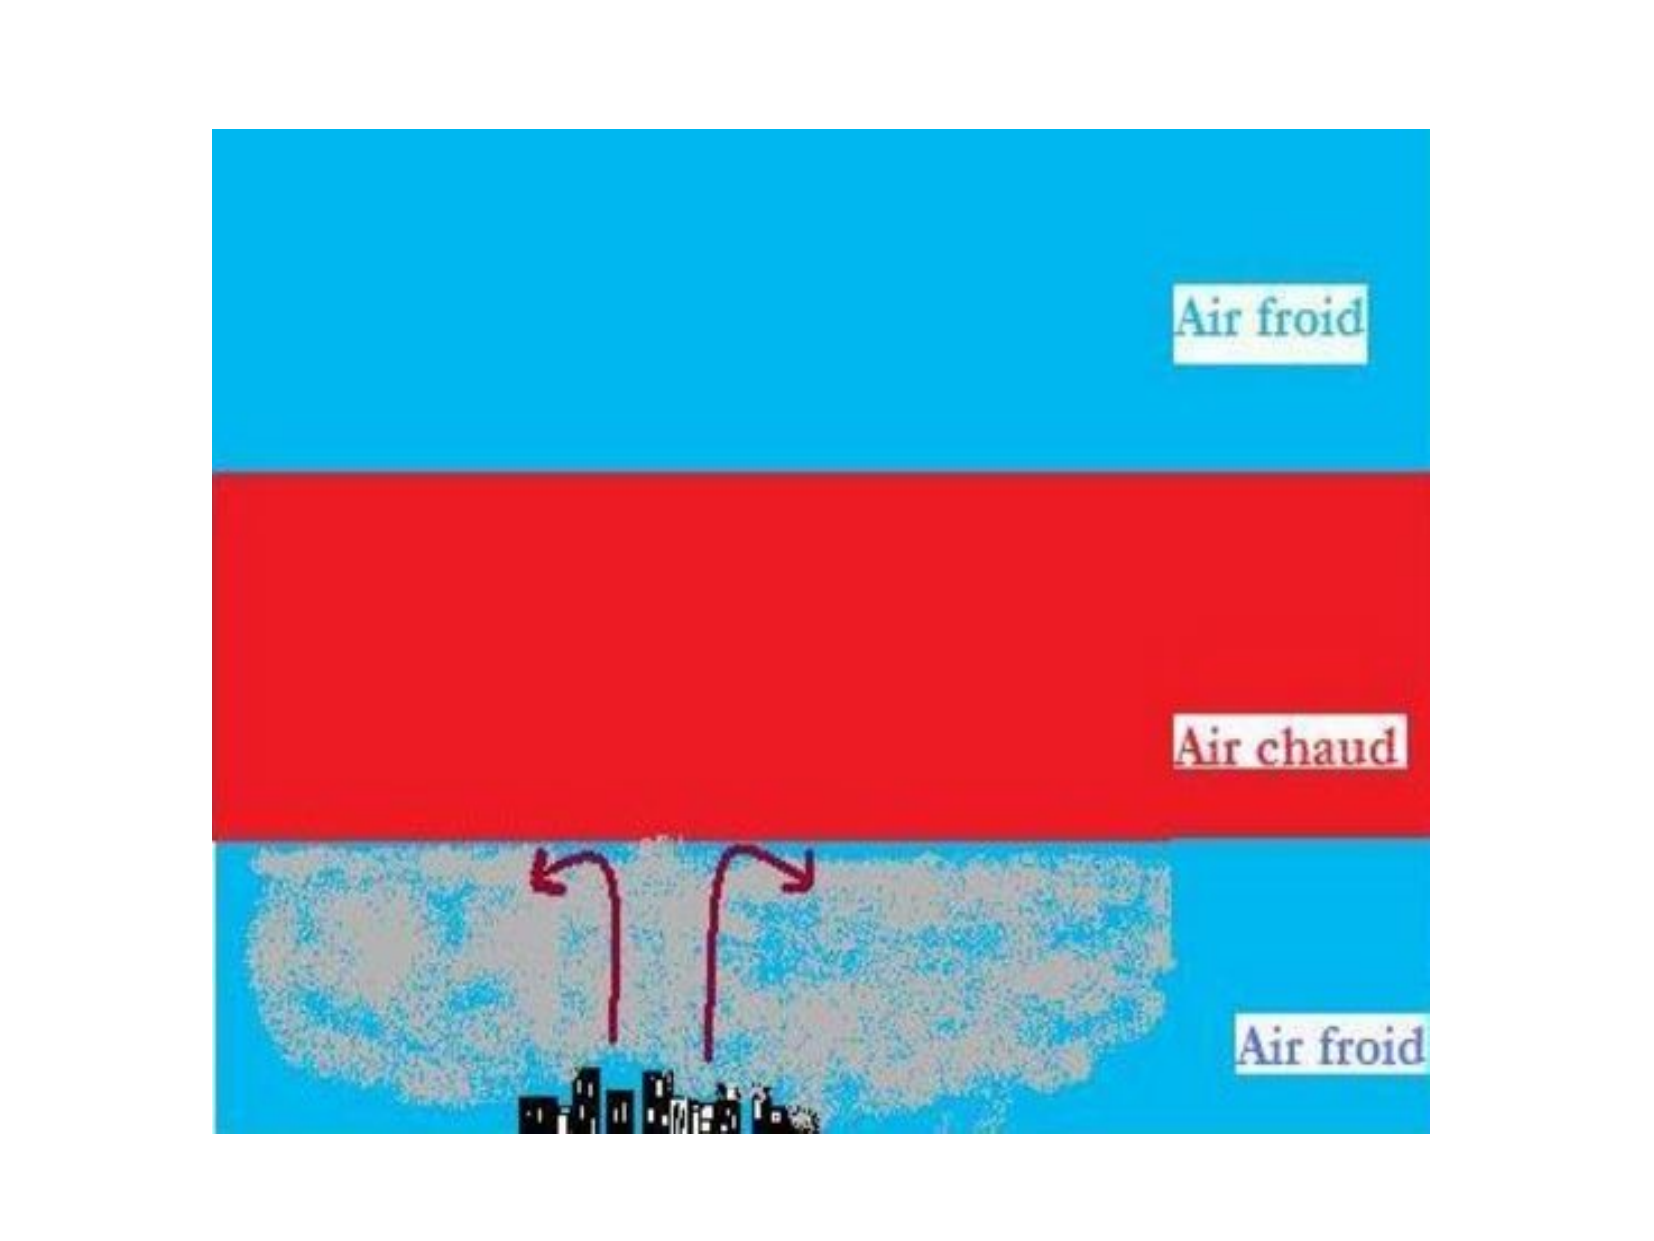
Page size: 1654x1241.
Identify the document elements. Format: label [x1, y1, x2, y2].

picture [865, 1126, 875, 1134]
picture [1167, 273, 1375, 371]
picture [491, 1124, 502, 1134]
picture [299, 1129, 360, 1134]
picture [468, 1129, 478, 1134]
picture [1228, 1006, 1430, 1090]
picture [1216, 1130, 1324, 1134]
picture [212, 461, 1430, 1134]
